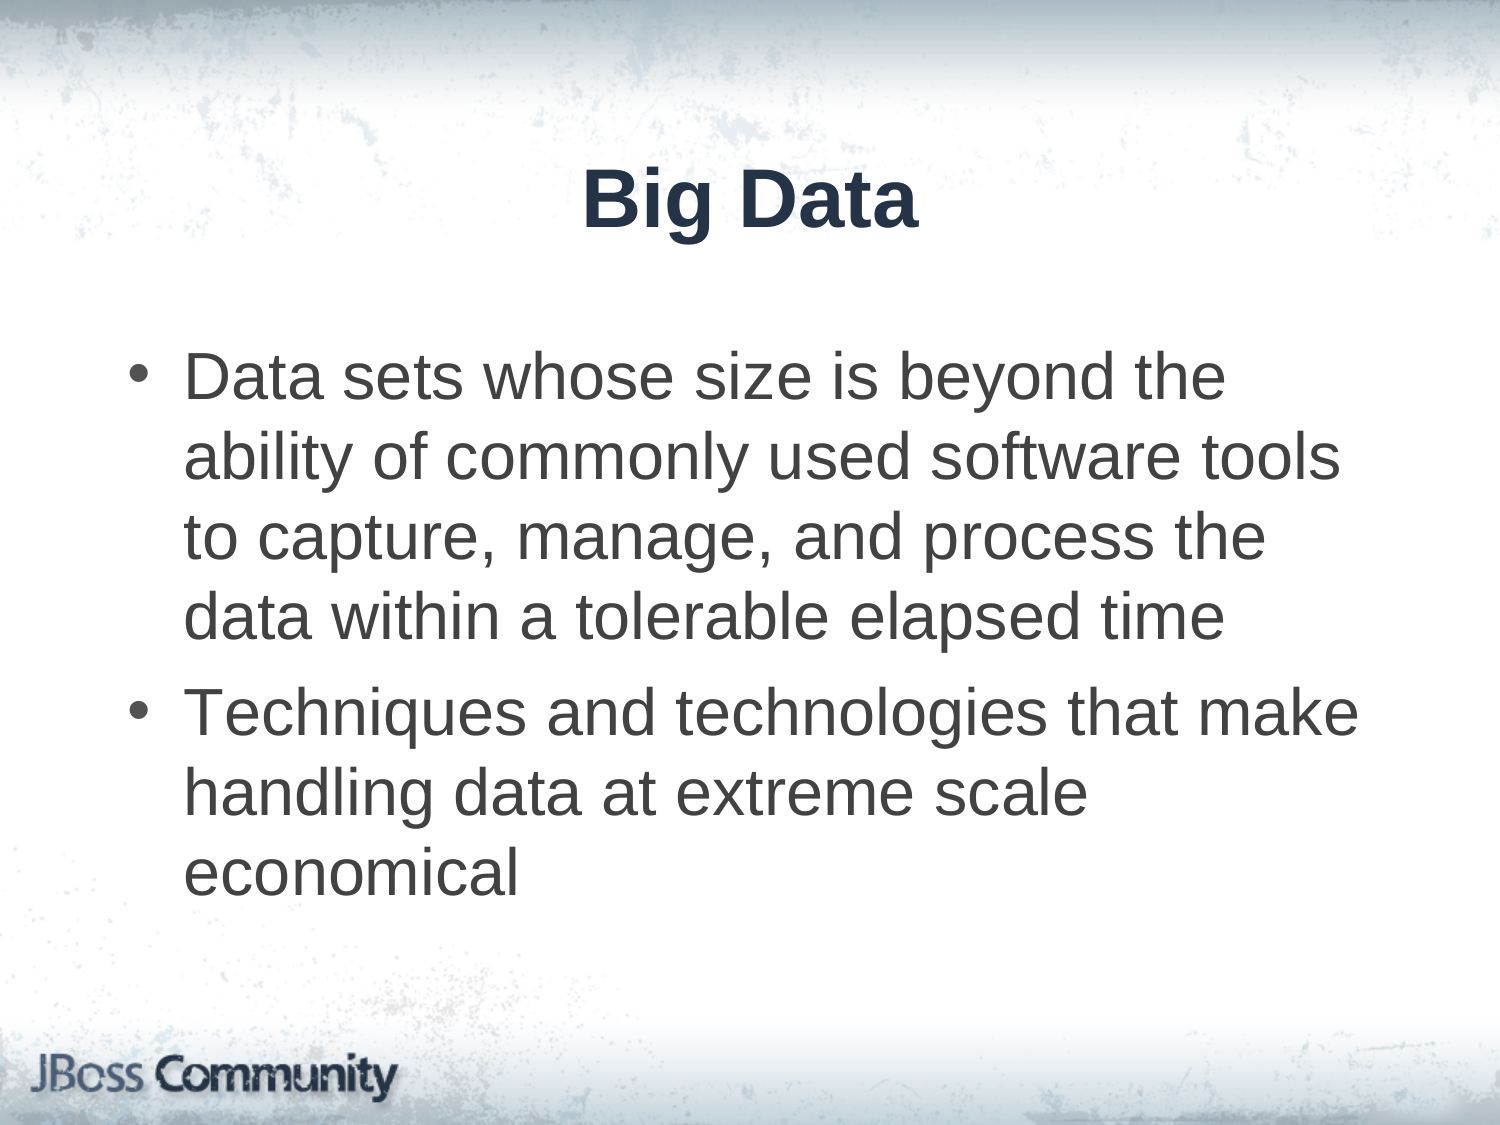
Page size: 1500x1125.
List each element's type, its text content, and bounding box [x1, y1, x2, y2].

picture [0, 0, 1500, 1125]
title Big Data [112, 68, 1388, 320]
list Data sets whose size is beyond the ability of commonly used software tools to capture, manage, and process the data within a tolerable elapsed time Techniques and technologies that make handling data at extreme scale economical [112, 324, 1388, 1001]
